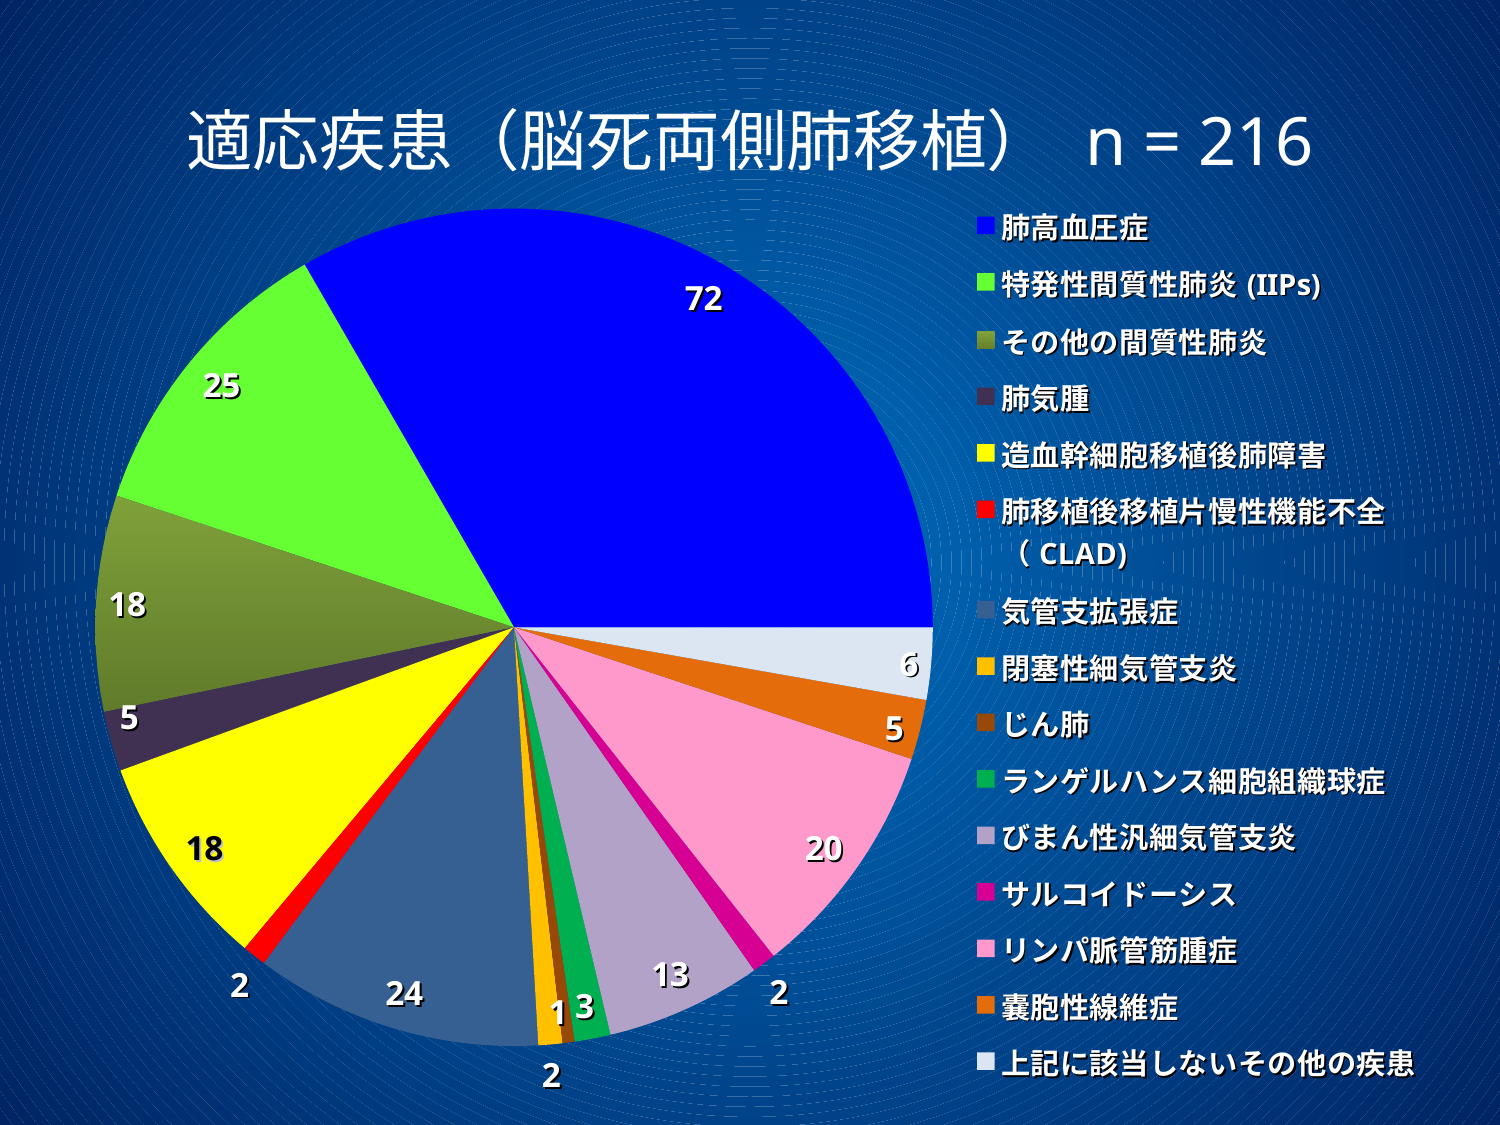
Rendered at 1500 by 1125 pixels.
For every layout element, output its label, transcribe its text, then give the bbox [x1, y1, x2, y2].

chart [67, 184, 1459, 1123]
title 適応疾患（脳死両側肺移植） n = 216 [75, 45, 1426, 184]
